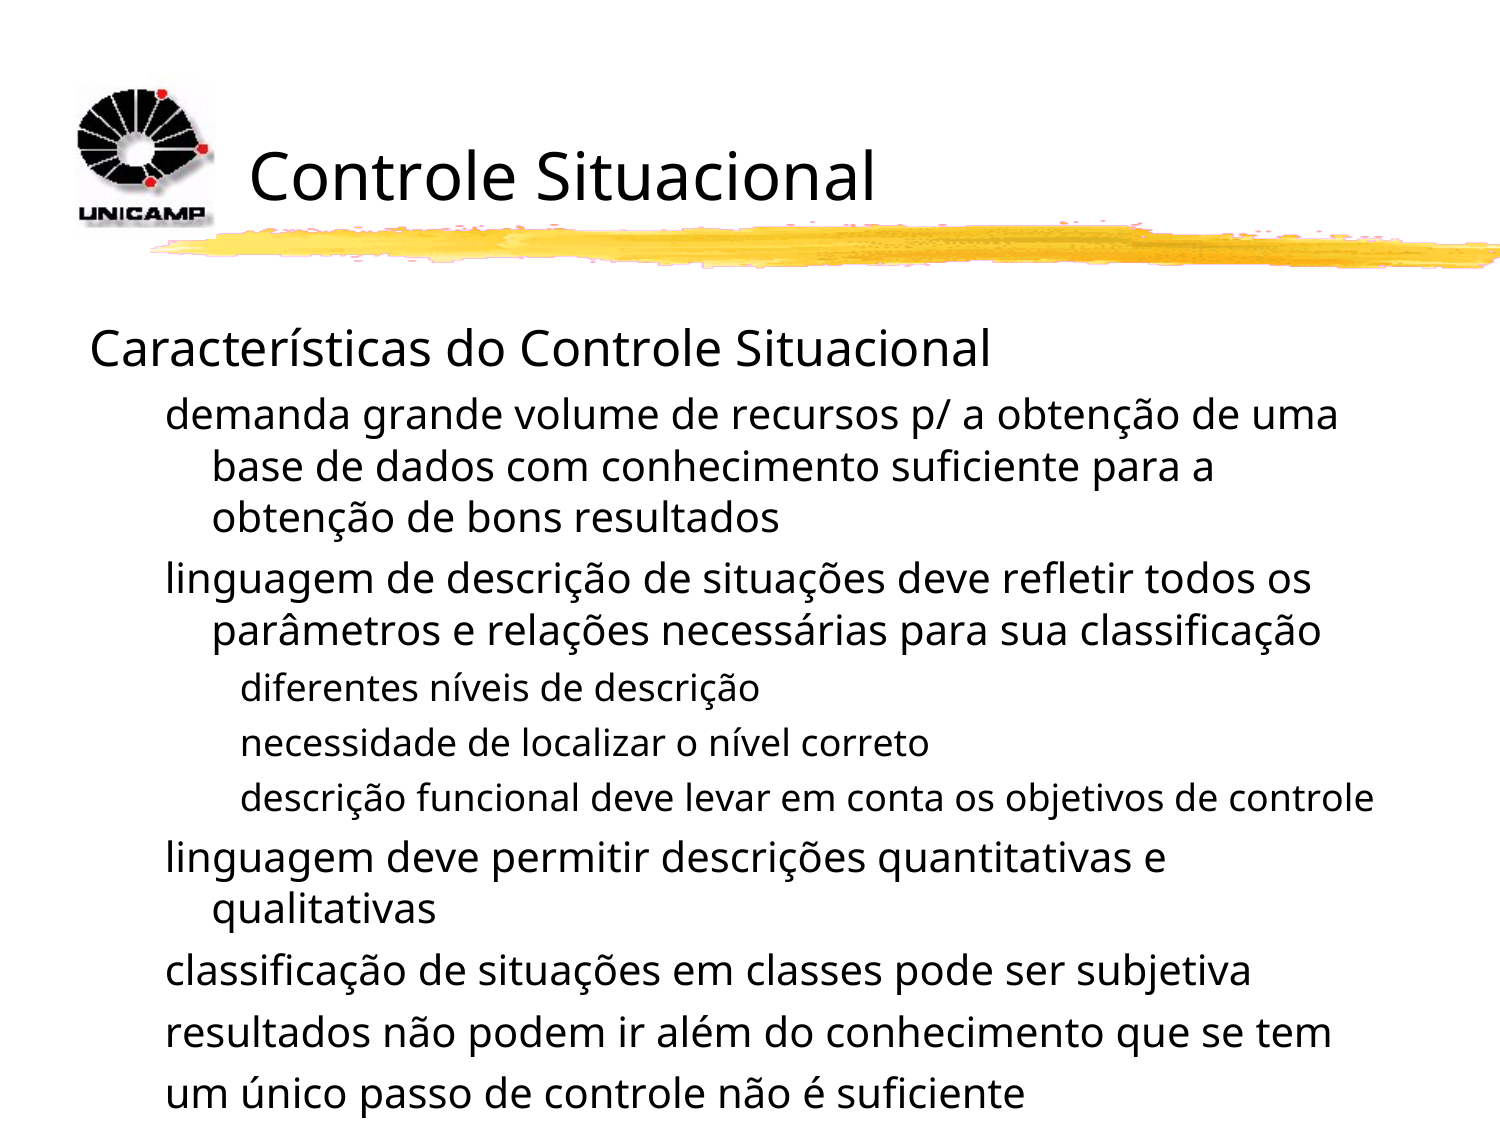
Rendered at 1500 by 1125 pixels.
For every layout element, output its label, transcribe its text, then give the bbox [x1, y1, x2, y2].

picture [75, 74, 1500, 279]
title Controle Situacional [233, 37, 1434, 225]
list Características do Controle Situacional demanda grande volume de recursos p/ a obtenção de uma base de dados com conhecimento suficiente para a obtenção de bons resultados linguagem de descrição de situações deve refletir todos os parâmetros e relações necessárias para sua classificação diferentes níveis de descrição necessidade de localizar o nível correto descrição funcional deve levar em conta os objetivos de controle linguagem deve permitir descrições quantitativas e qualitativas classificação de situações em classes pode ser subjetiva resultados não podem ir além do conhecimento que se tem um único passo de controle não é suficiente cadeias ou estratégias de controle [74, 309, 1417, 1046]
